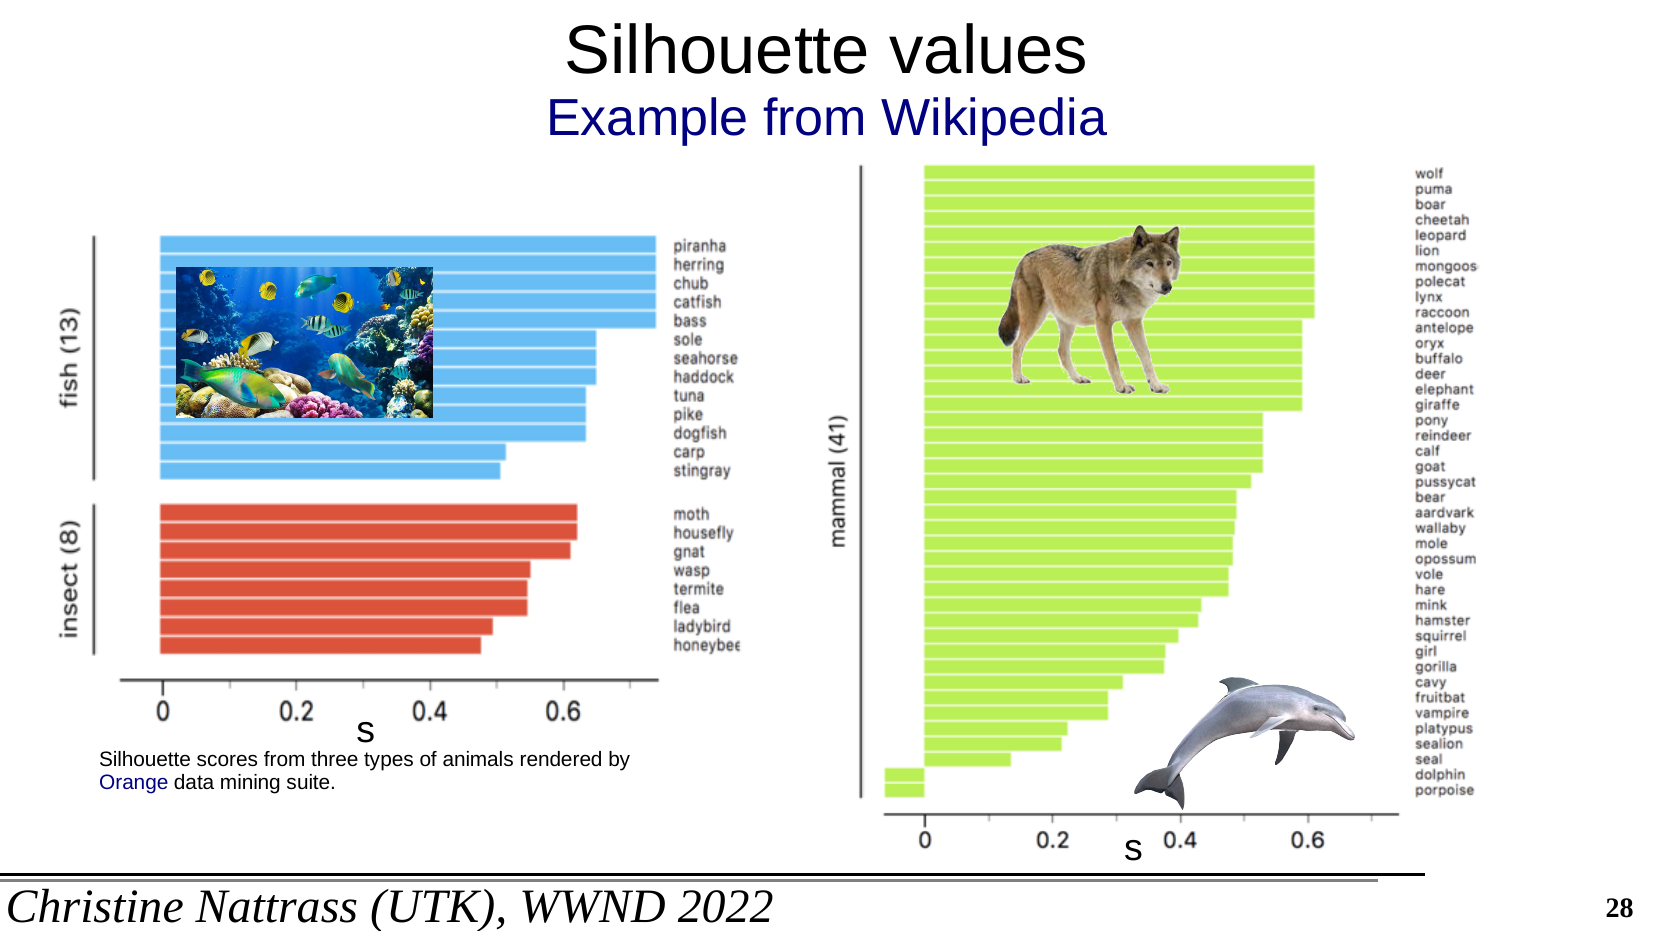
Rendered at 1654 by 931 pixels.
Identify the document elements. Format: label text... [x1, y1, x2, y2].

text_box Silhouette scores from three types of animals rendered by Orange data mining suite. [84, 740, 707, 834]
picture [38, 222, 784, 764]
picture [811, 155, 1514, 882]
title Silhouette values Example from Wikipedia [82, 1, 1571, 157]
text_box s [341, 701, 391, 740]
